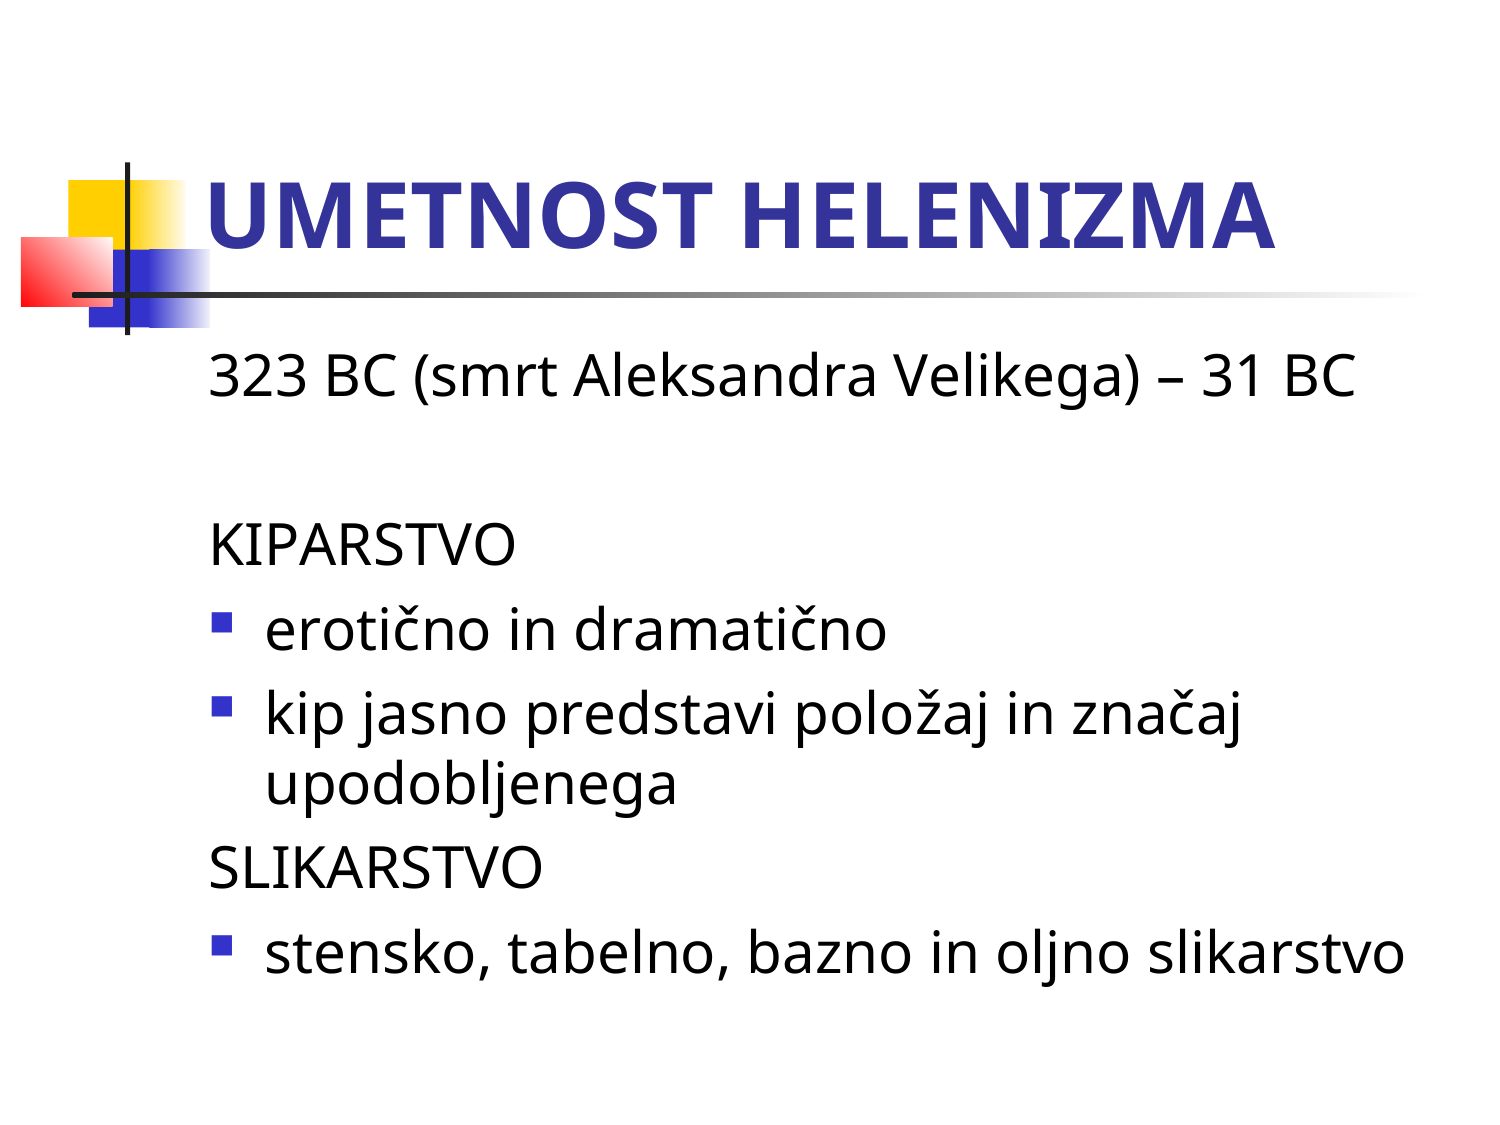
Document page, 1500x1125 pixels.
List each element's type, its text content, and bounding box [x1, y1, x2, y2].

title UMETNOST HELENIZMA [188, 35, 1468, 276]
list 323 BC (smrt Aleksandra Velikega) – 31 BC KIPARSTVO erotično in dramatično kip jasno predstavi položaj in značaj upodobljenega SLIKARSTVO stensko, tabelno, bazno in oljno slikarstvo [193, 331, 1469, 1007]
